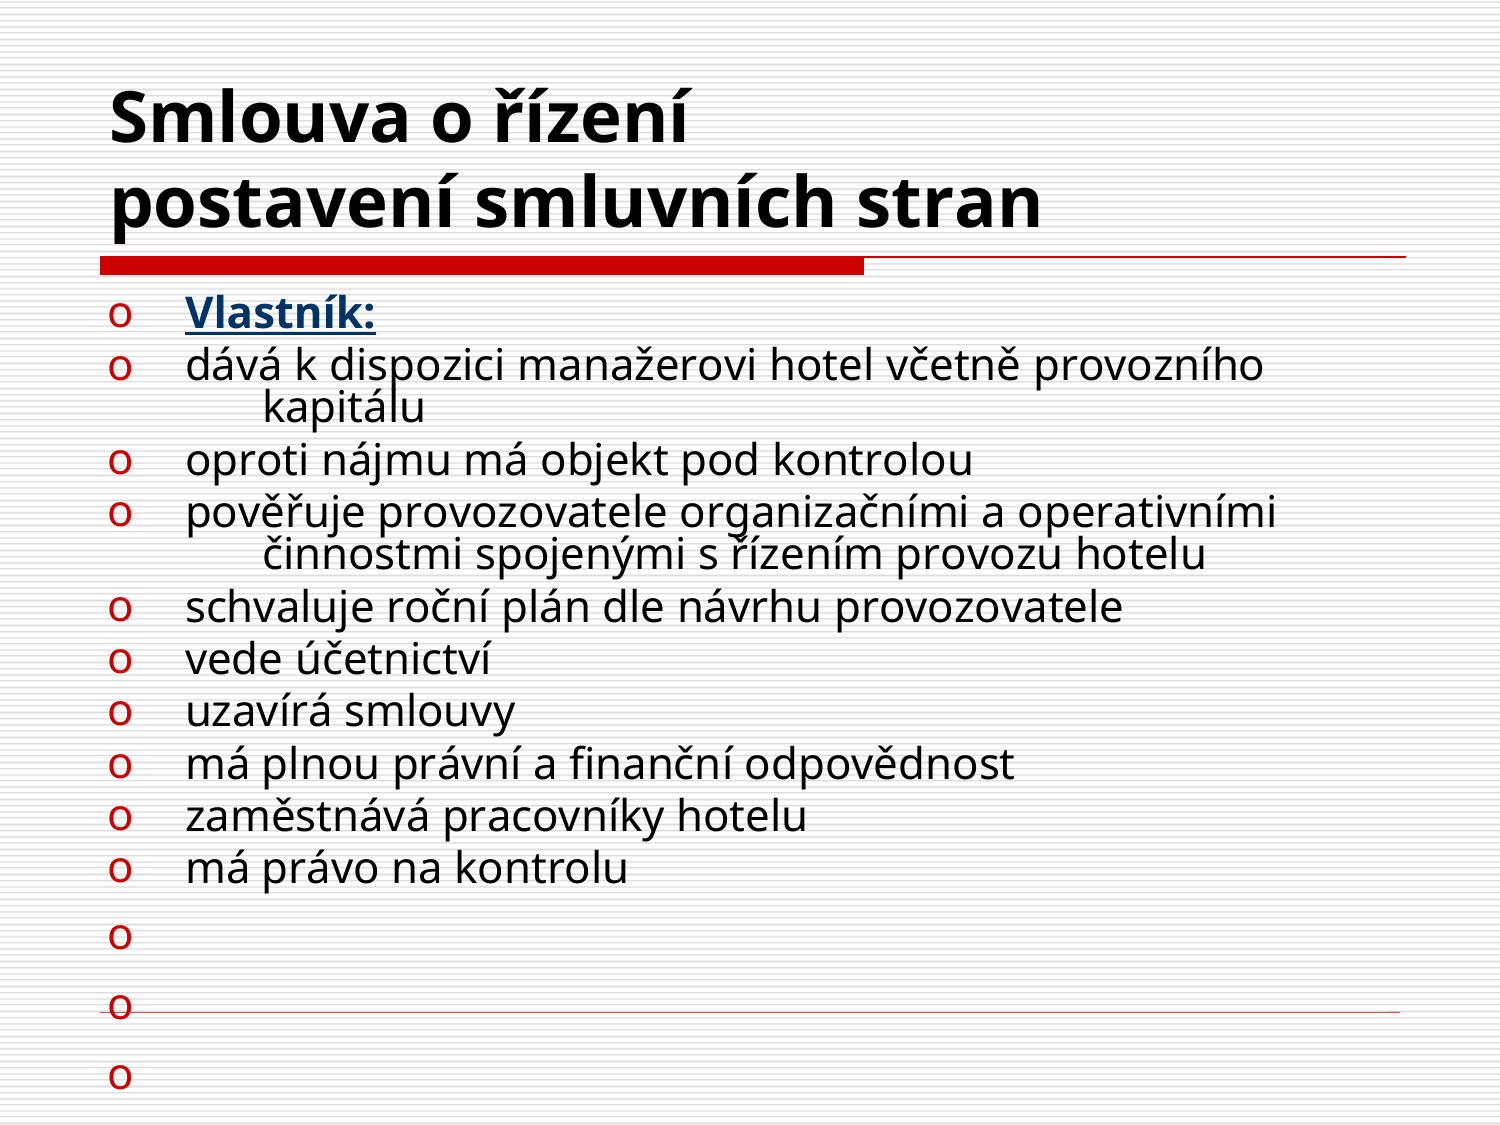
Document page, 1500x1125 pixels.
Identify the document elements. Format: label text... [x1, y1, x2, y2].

list Vlastník: dává k dispozici manažerovi hotel včetně provozního kapitálu oproti nájmu má objekt pod kontrolou pověřuje provozovatele organizačními a operativními činnostmi spojenými s řízením provozu hotelu schvaluje roční plán dle návrhu provozovatele vede účetnictví uzavírá smlouvy má plnou právní a finanční odpovědnost zaměstnává pracovníky hotelu má právo na kontrolu [92, 287, 1406, 988]
picture [0, 0, 1500, 1125]
title Smlouva o řízení postavení smluvních stran [94, 50, 1407, 250]
